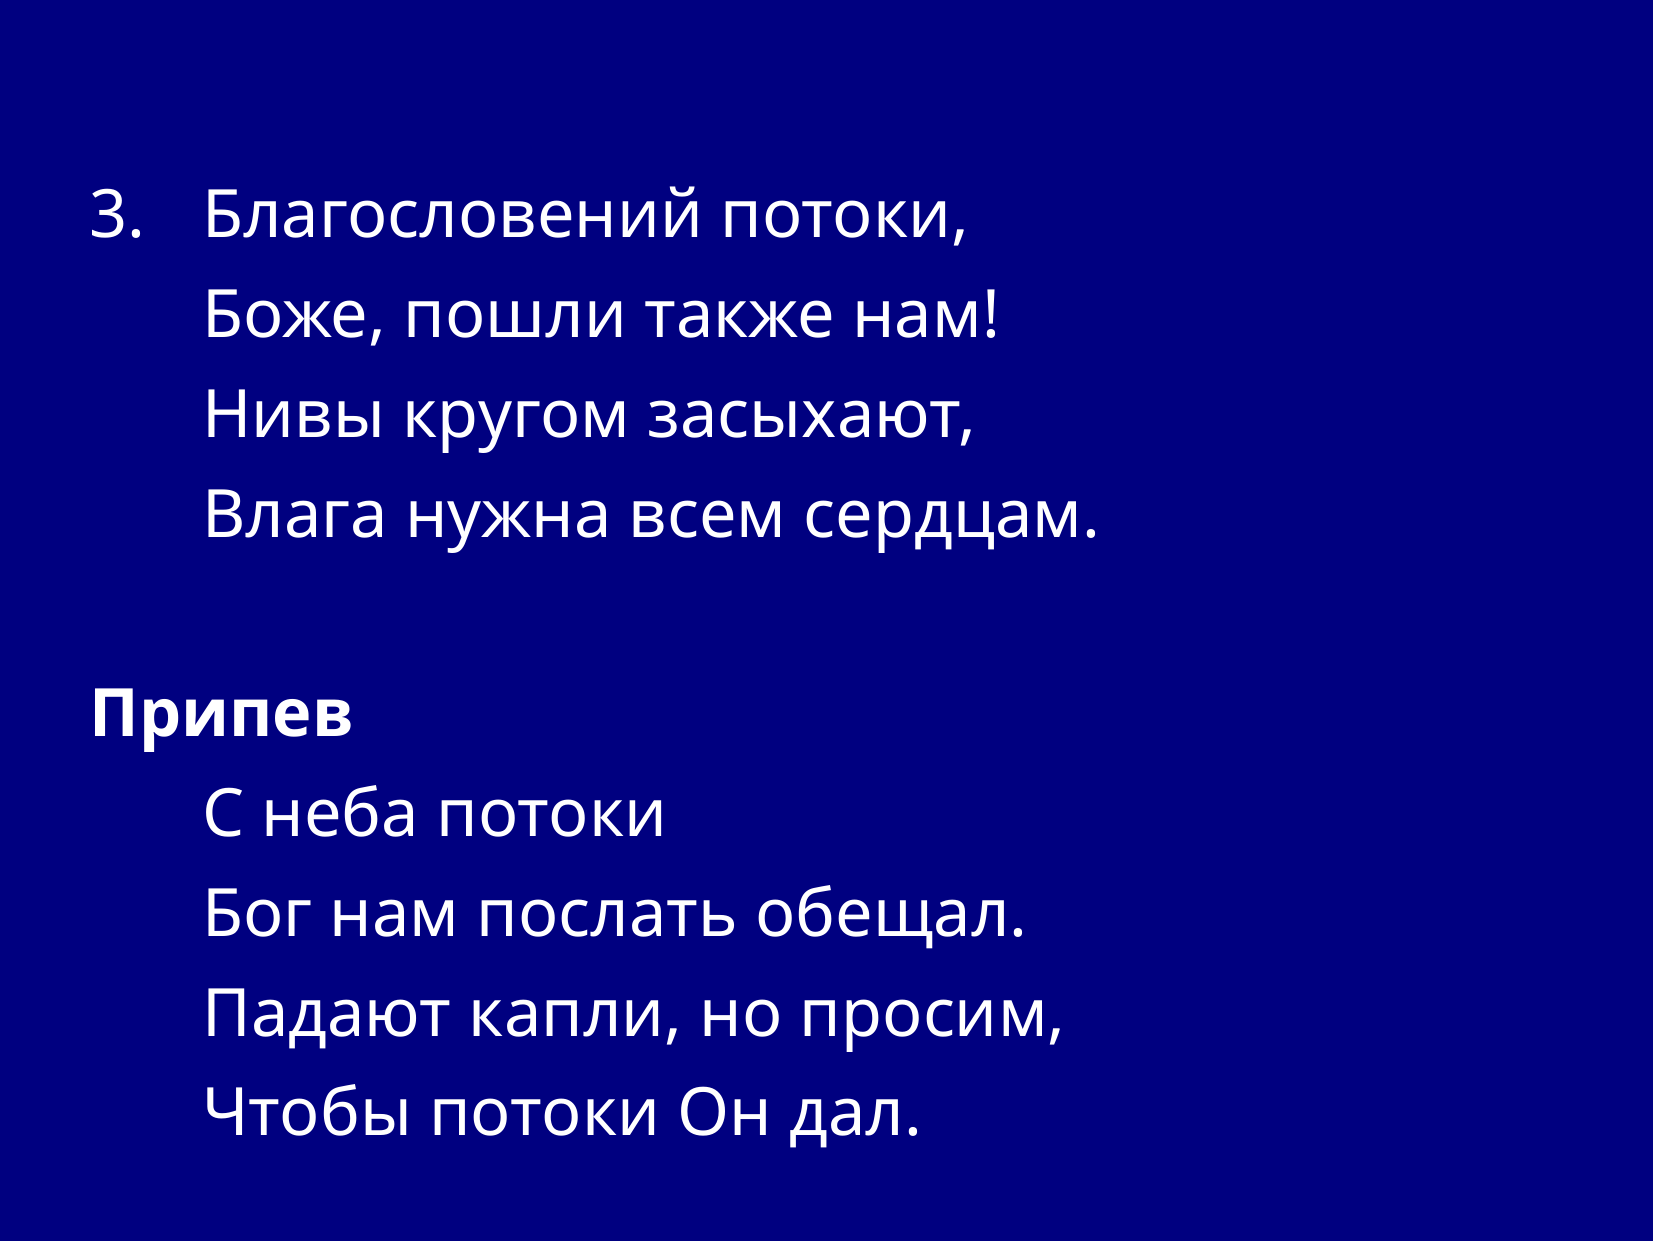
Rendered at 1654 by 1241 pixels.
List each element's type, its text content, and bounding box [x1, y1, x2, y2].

text_box 3. Благословений потоки, Боже, пошли также нам! Нивы кругом засыхают, Влага нужна всем сердцам. Припев С неба потоки Бог нам послать обещал. Падают капли, но просим, Чтобы потоки Он дал. [75, 150, 1576, 1163]
